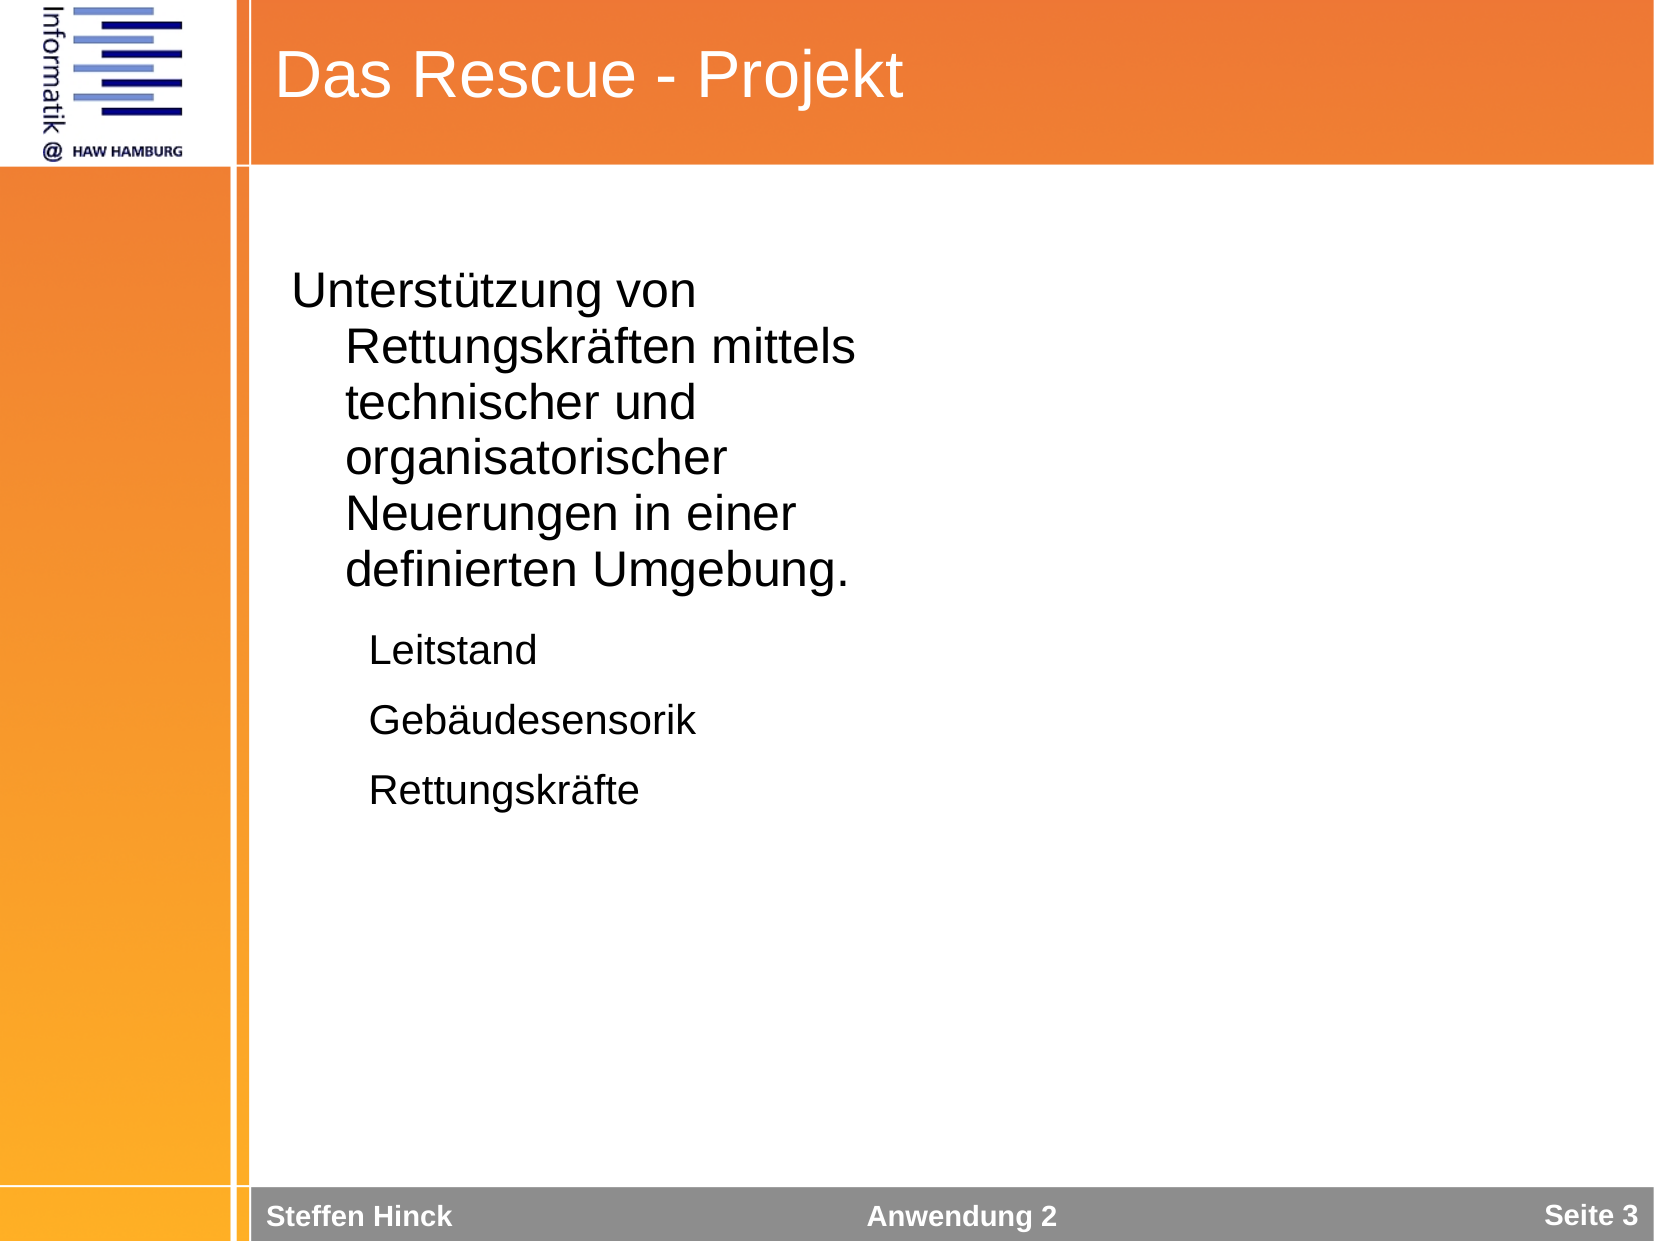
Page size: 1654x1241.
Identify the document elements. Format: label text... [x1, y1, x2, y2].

picture [0, 0, 1654, 1241]
picture [43, 5, 186, 162]
title Das Rescue - Projekt [274, 11, 1651, 137]
list Unterstützung von Rettungskräften mittels technischer und organisatorischer Neuerungen in einer definierten Umgebung. Leitstand Gebäudesensorik Rettungskräfte [274, 262, 976, 1241]
